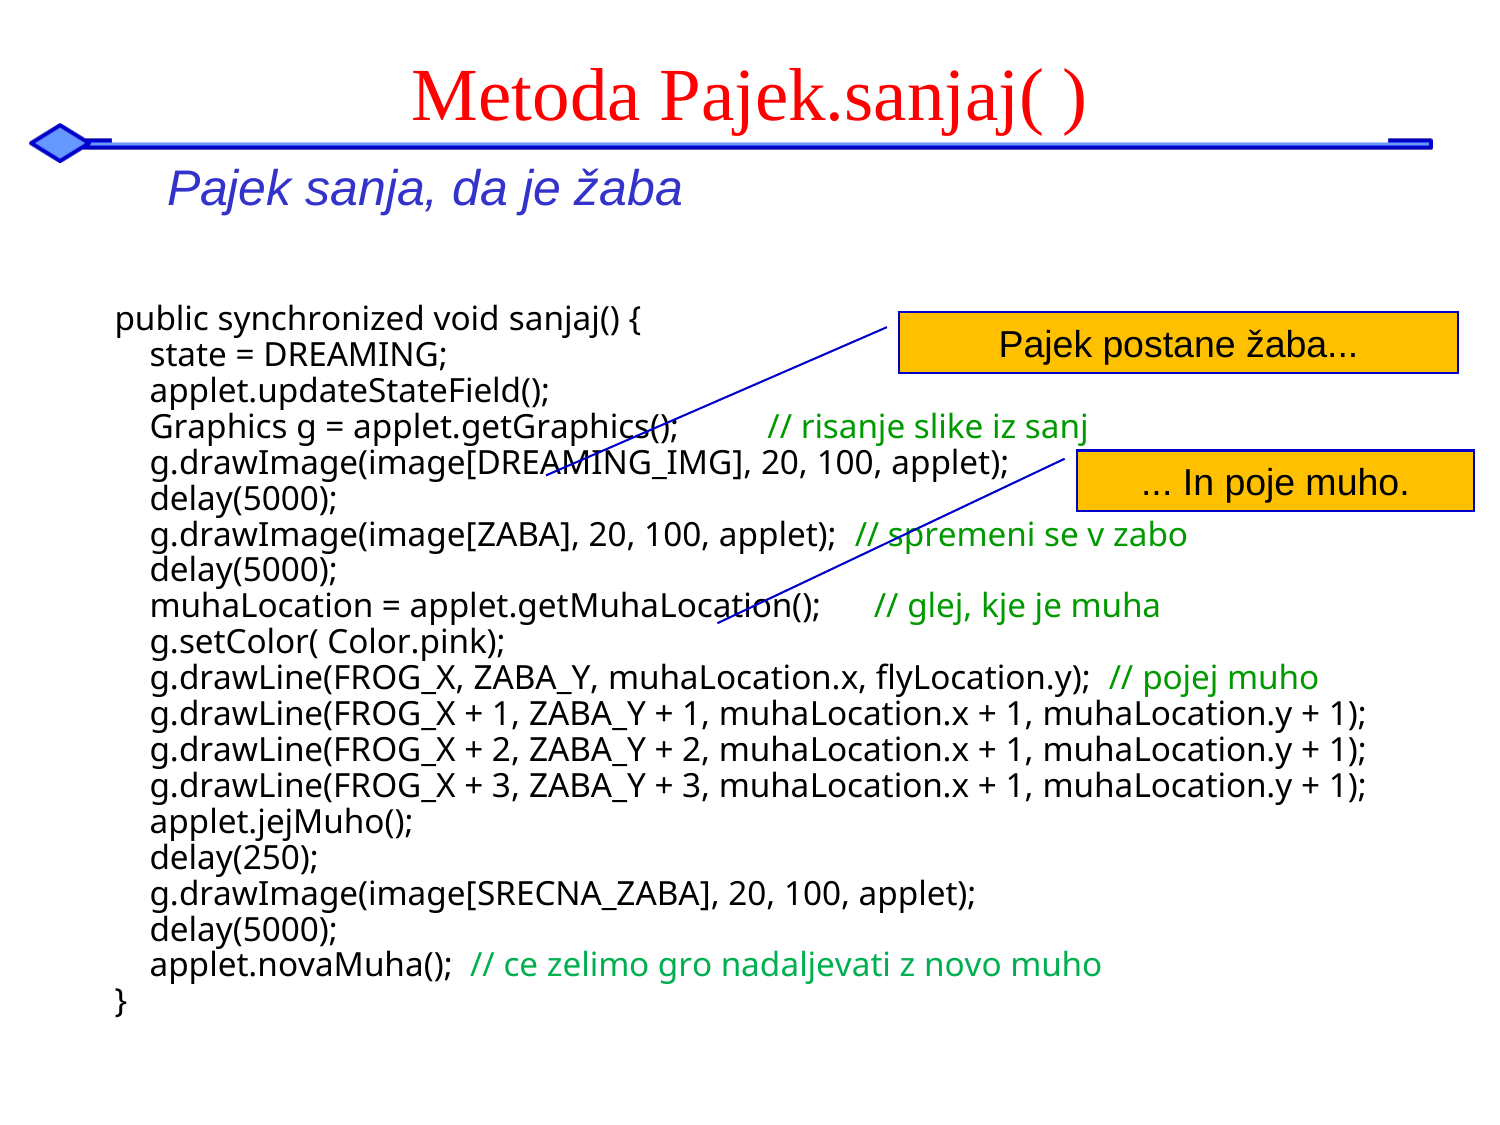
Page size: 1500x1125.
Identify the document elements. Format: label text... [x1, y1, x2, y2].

text_box Pajek postane žaba... [899, 312, 1458, 373]
text_box Pajek sanja, da je žaba [152, 147, 699, 224]
title Metoda Pajek.sanjaj( ) [111, 37, 1389, 143]
text_box ... In poje muho. [1077, 450, 1474, 511]
picture [28, 122, 1434, 164]
text_box public synchronized void sanjaj() { state = DREAMING; applet.updateStateField(); Graphics g = applet.getGraphics(); // risanje slike iz sanj g.drawImage(image[DREAMING_IMG], 20, 100, applet); delay(5000); g.drawImage(image[ZABA], 20, 100, applet); // spremeni se v zabo delay(5000); muhaLocation = applet.getMuhaLocation(); // glej, kje je muha g.setColor( Color.pink); g.drawLine(FROG_X, ZABA_Y, muhaLocation.x, flyLocation.y); // pojej muho g.drawLine(FROG_X + 1, ZABA_Y + 1, muhaLocation.x + 1, muhaLocation.y + 1); g.drawLine(FROG_X + 2, ZABA_Y + 2, muhaLocation.x + 1, muhaLocation.y + 1); g.drawLine(FROG_X + 3, ZABA_Y + 3, muhaLocation.x + 1, muhaLocation.y + 1); applet.jejMuho(); delay(250); g.drawImage(image[SRECNA_ZABA], 20, 100, applet); delay(5000); applet.novaMuha(); // ce zelimo gro nadaljevati z novo muho } [99, 294, 1424, 1028]
